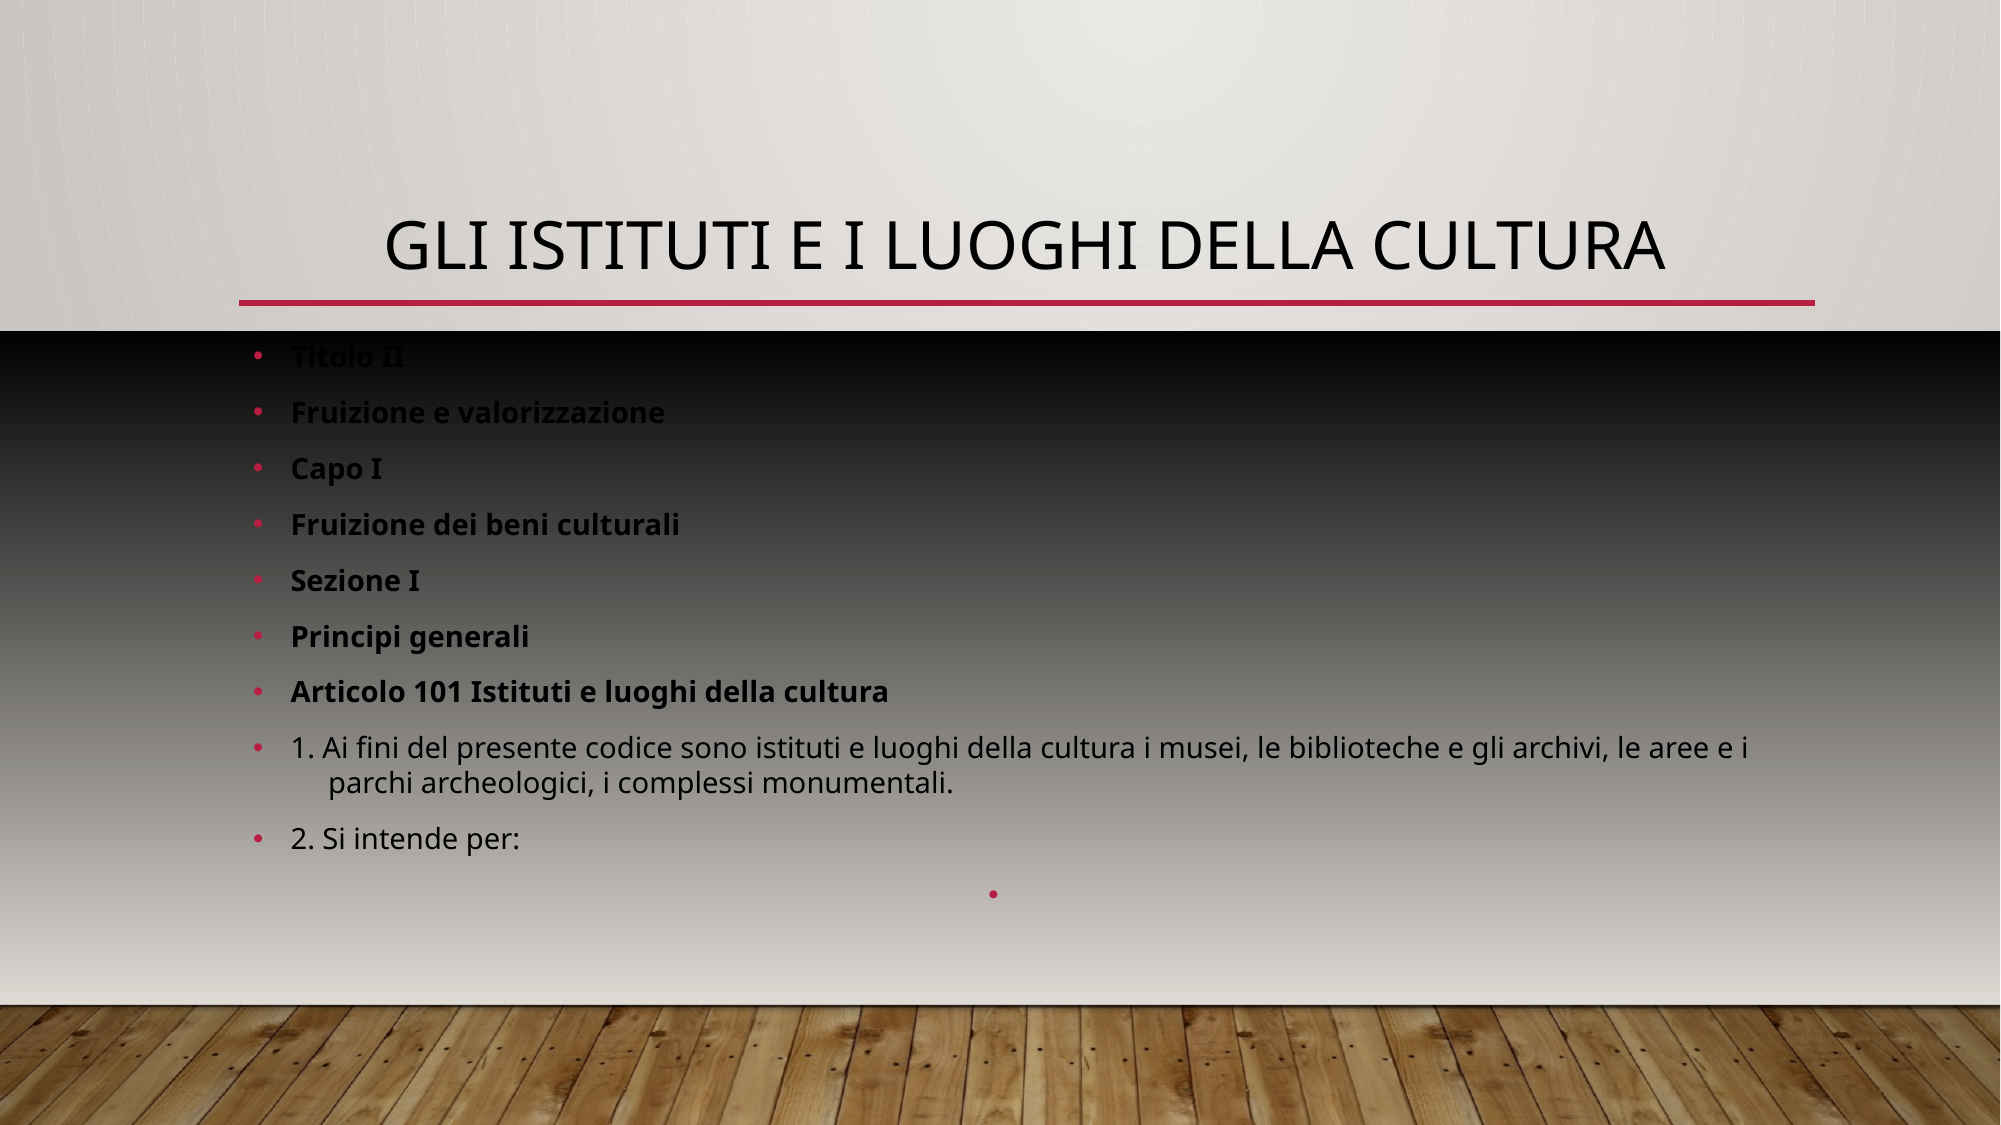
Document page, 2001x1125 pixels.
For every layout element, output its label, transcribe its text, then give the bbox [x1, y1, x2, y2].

title Gli istituti e i luoghi della cultura [238, 131, 1814, 305]
list Titolo II Fruizione e valorizzazione Capo I Fruizione dei beni culturali Sezione I Principi generali Articolo 101 Istituti e luoghi della cultura 1. Ai fini del presente codice sono istituti e luoghi della cultura i musei, le biblioteche e gli archivi, le aree e i parchi archeologici, i complessi monumentali. 2. Si intende per: [238, 330, 1814, 897]
